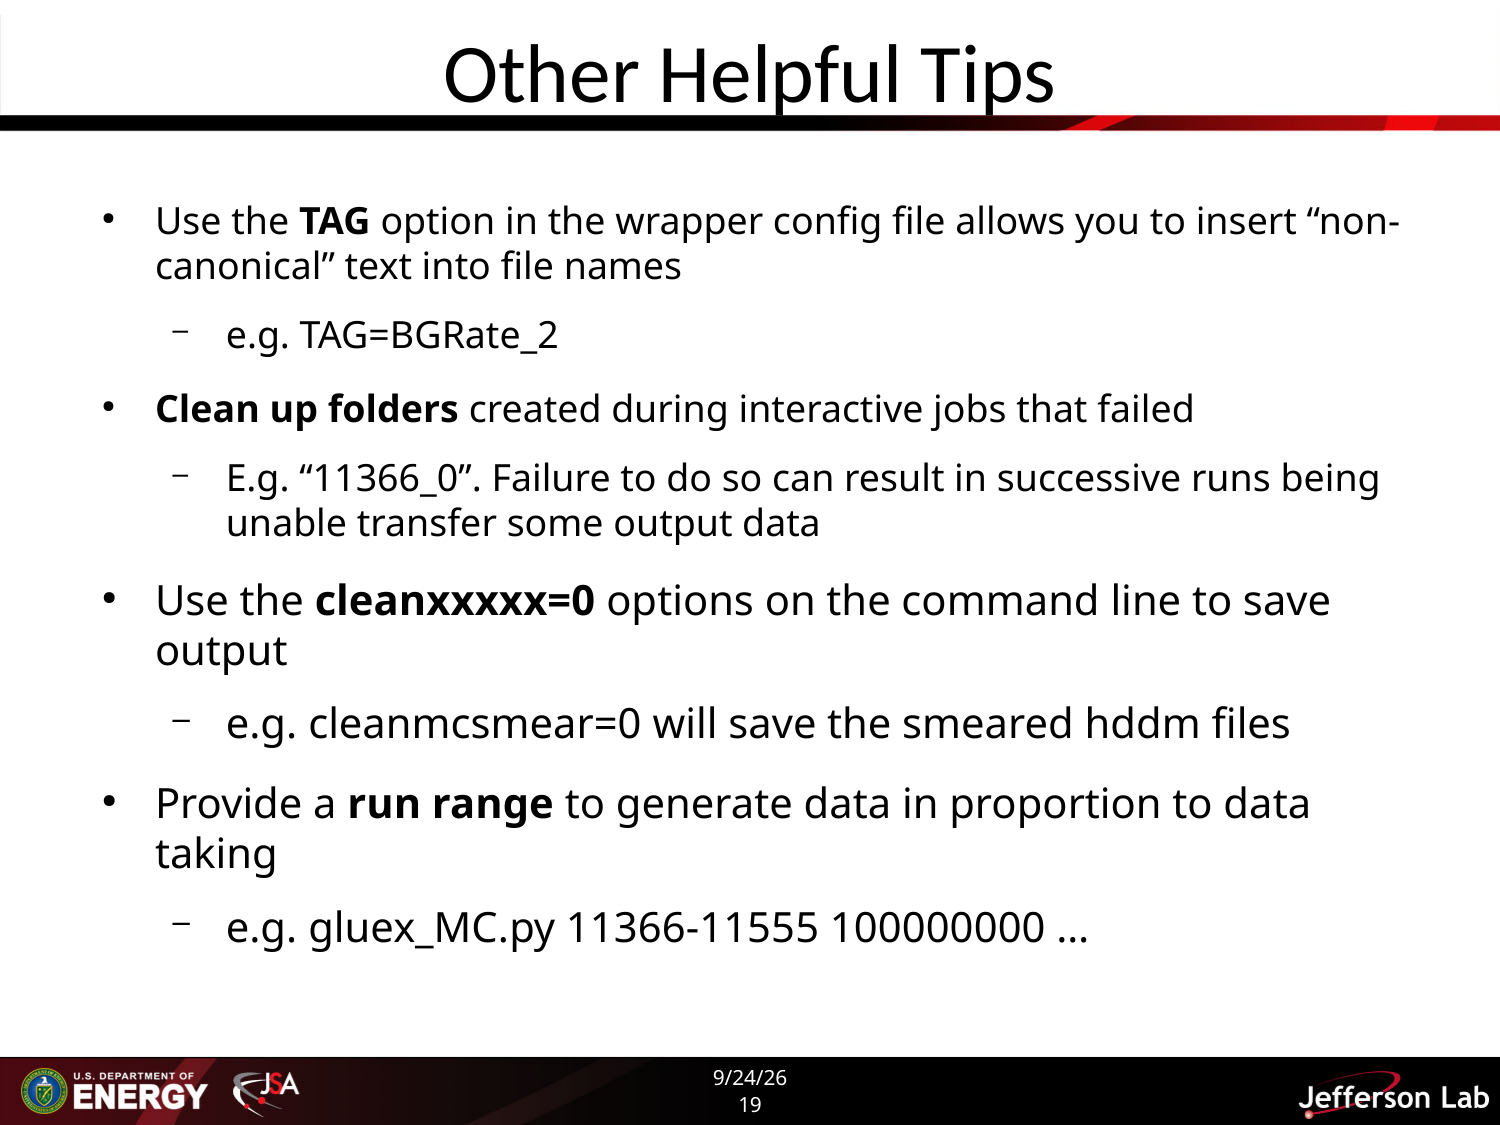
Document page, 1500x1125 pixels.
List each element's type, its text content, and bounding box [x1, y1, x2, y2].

slide_number <number> [575, 1090, 925, 1122]
picture [0, 0, 1500, 1125]
list Use the TAG option in the wrapper config file allows you to insert “non-canonical” text into file names e.g. TAG=BGRate_2 Clean up folders created during interactive jobs that failed E.g. “11366_0”. Failure to do so can result in successive runs being unable transfer some output data Use the cleanxxxxx=0 options on the command line to save output e.g. cleanmcsmear=0 will save the smeared hddm files Provide a run range to generate data in proportion to data taking e.g. gluex_MC.py 11366-11555 100000000 … [69, 189, 1420, 933]
title Other Helpful Tips [75, 38, 1425, 99]
slide_number 6/20/18 [575, 1048, 925, 1090]
